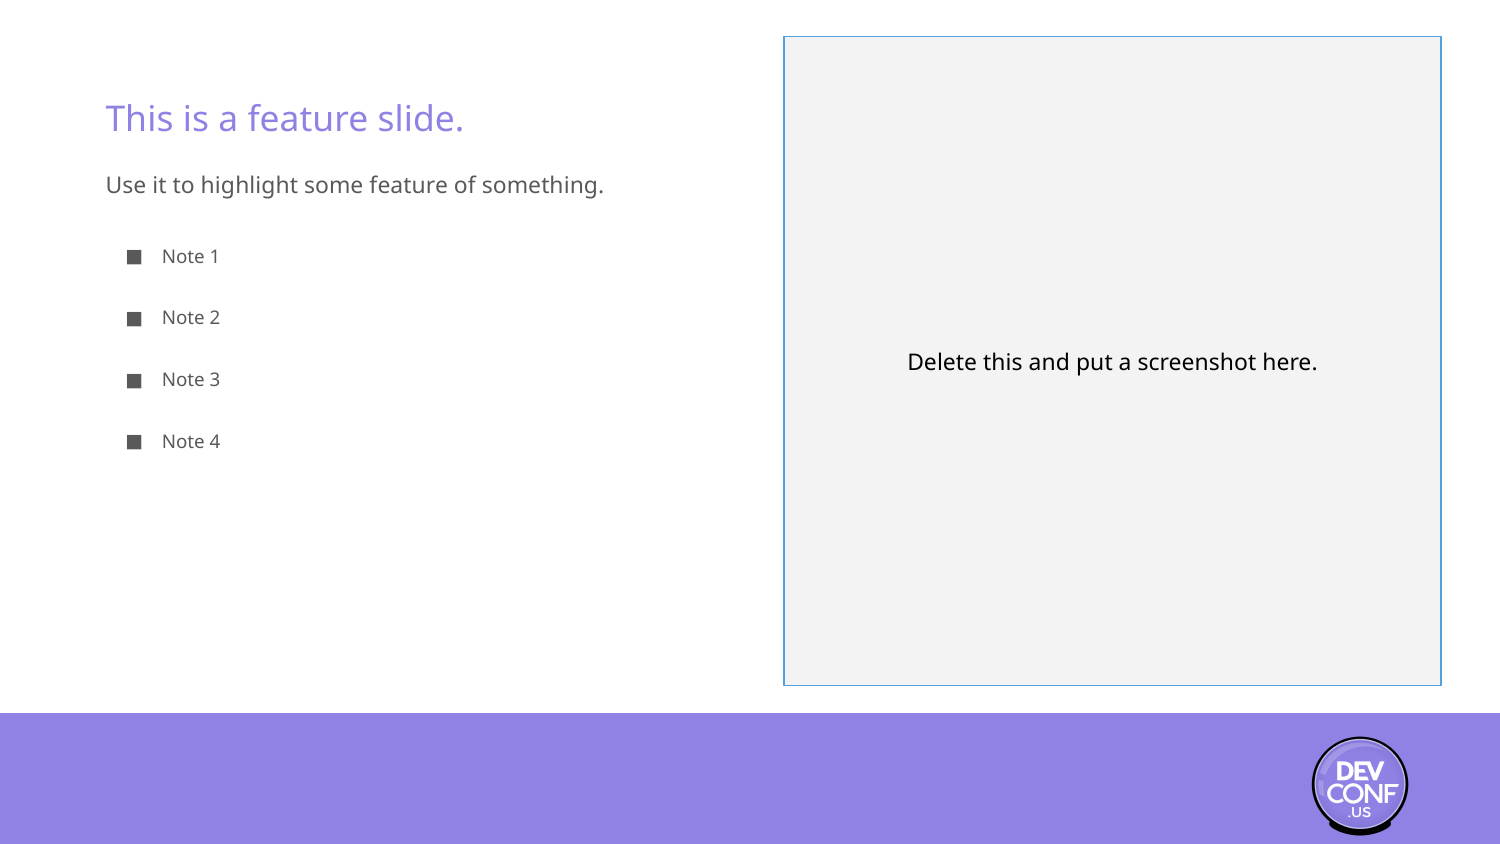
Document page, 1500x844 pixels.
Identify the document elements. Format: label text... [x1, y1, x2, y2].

subtitle Use it to highlight some feature of something. [105, 163, 713, 208]
picture [1305, 731, 1415, 840]
text_box Delete this and put a screenshot here. [784, 36, 1442, 686]
title This is a feature slide. [105, 70, 713, 163]
list Note 1 Note 2 Note 3 Note 4 [105, 236, 713, 670]
